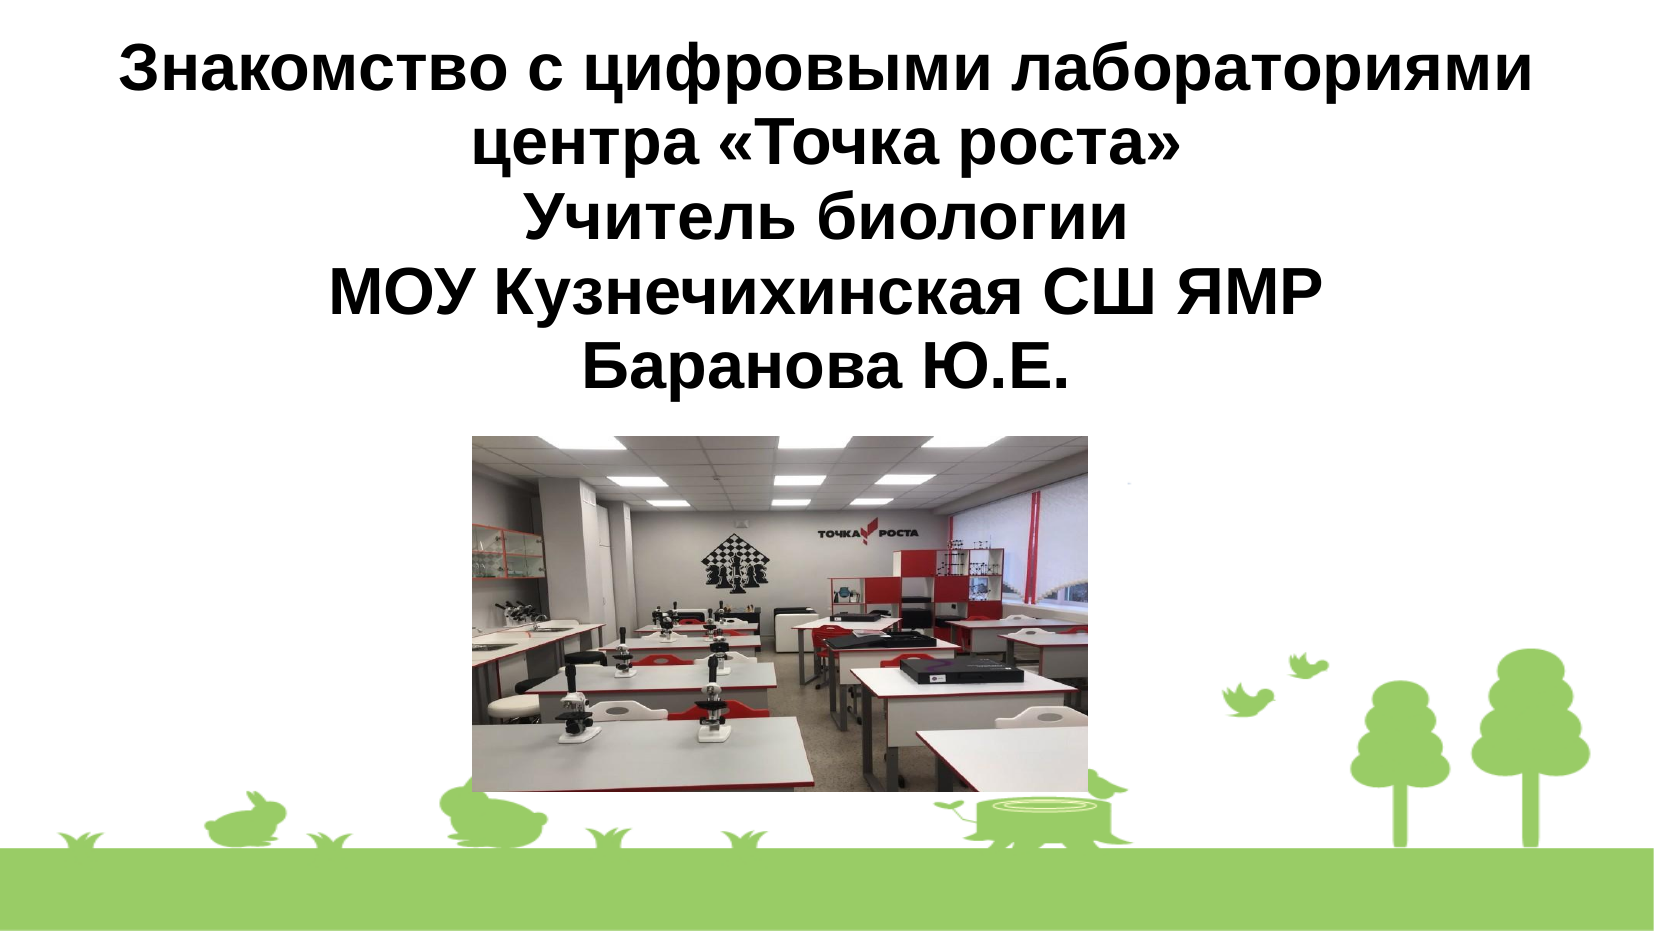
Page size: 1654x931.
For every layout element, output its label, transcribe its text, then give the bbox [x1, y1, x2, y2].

picture [0, 0, 1654, 931]
title Знакомство с цифровыми лабораториями центра «Точка роста» Учитель биологии МОУ Кузнечихинская СШ ЯМР Баранова Ю.Е. [82, 29, 1571, 404]
